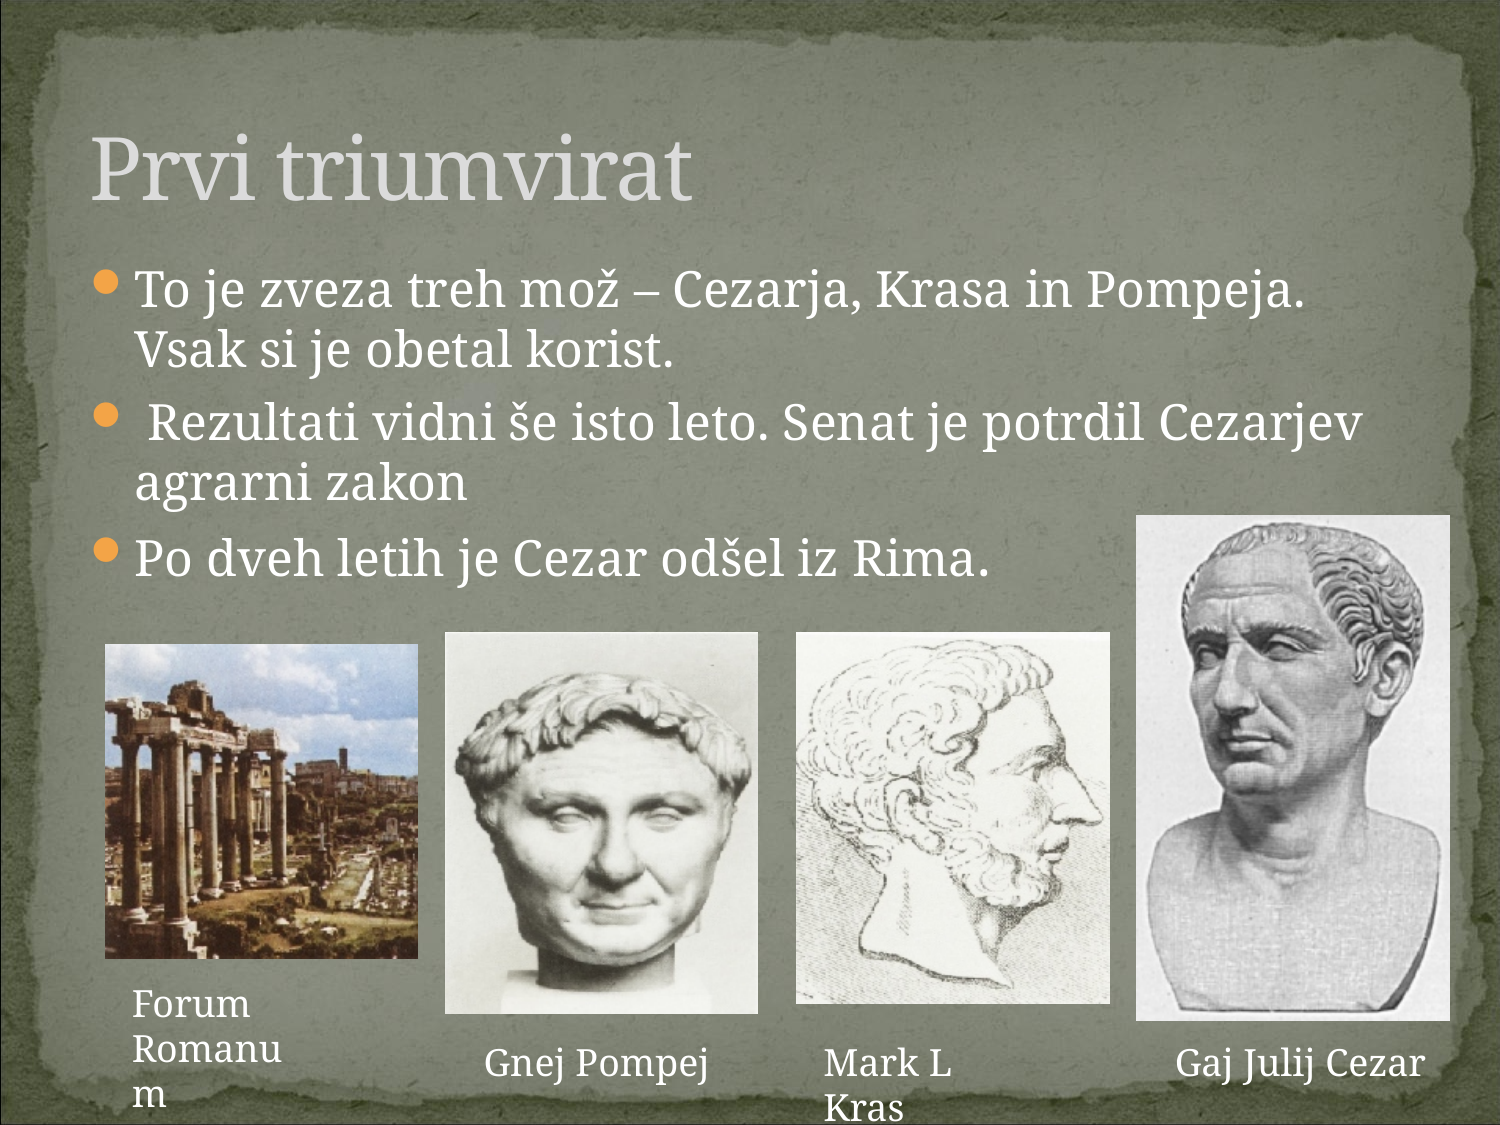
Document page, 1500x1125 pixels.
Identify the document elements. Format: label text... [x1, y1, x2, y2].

text_box Gnej Pompej [468, 1031, 729, 1092]
picture [0, 0, 1500, 1125]
title Prvi triumvirat [75, 24, 1425, 225]
list To je zveza treh mož – Cezarja, Krasa in Pompeja. Vsak si je obetal korist. Rezultati vidni še isto leto. Senat je potrdil Cezarjev agrarni zakon Po dveh letih je Cezar odšel iz Rima. [75, 249, 1425, 1000]
text_box Gaj Julij Cezar [1160, 1031, 1444, 1092]
text_box Forum Romanum [117, 972, 307, 1123]
text_box Mark L Kras [808, 1031, 1033, 1125]
